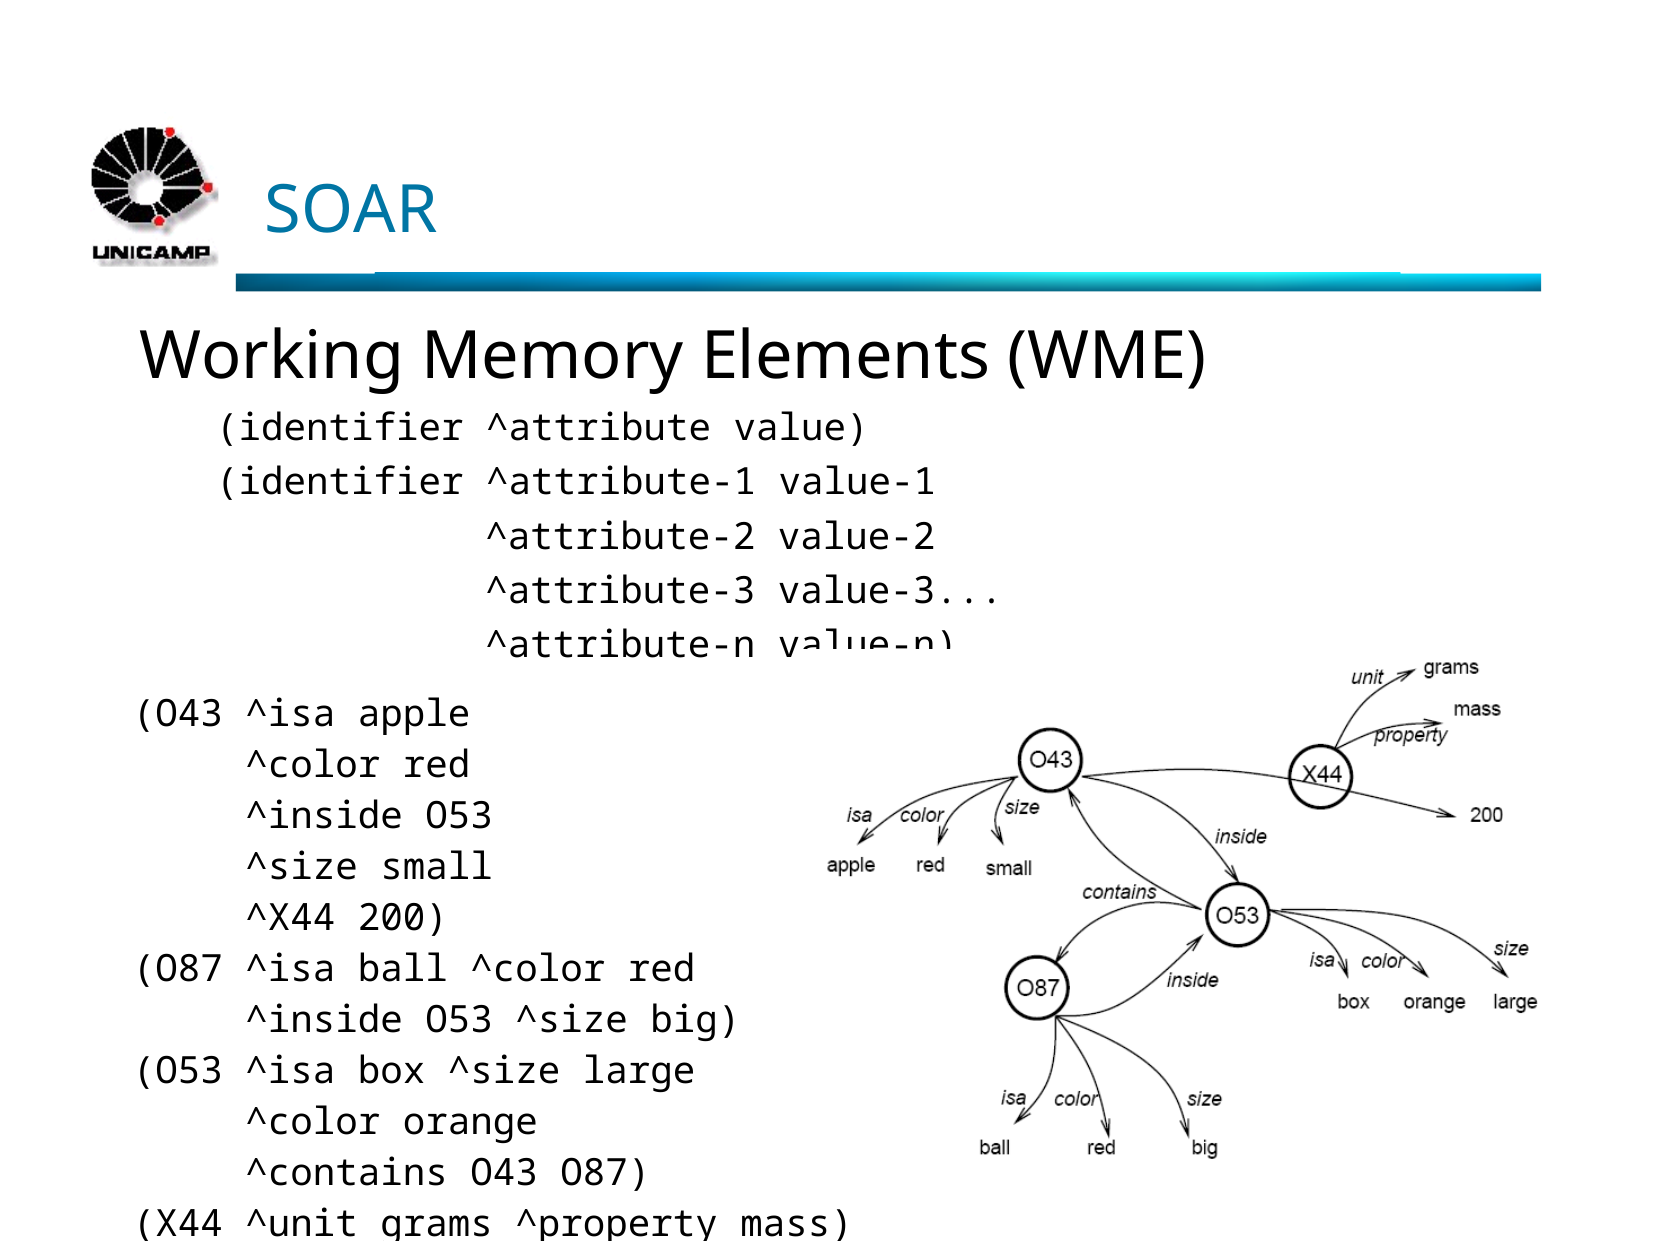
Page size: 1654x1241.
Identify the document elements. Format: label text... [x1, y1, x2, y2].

picture [125, 272, 1654, 295]
title SOAR [264, 42, 1534, 250]
picture [797, 649, 1565, 1177]
list Working Memory Elements (WME) (identifier ^attribute value) (identifier ^attribute-1 value-1 ^attribute-2 value-2 ^attribute-3 value-3... ^attribute-n value-n) [121, 309, 1534, 679]
text_box (O43 ^isa apple ^color red ^inside O53 ^size small ^X44 200) (O87 ^isa ball ^color red ^inside O53 ^size big) (O53 ^isa box ^size large ^color orange ^contains O43 O87) (X44 ^unit grams ^property mass) [118, 679, 886, 1165]
